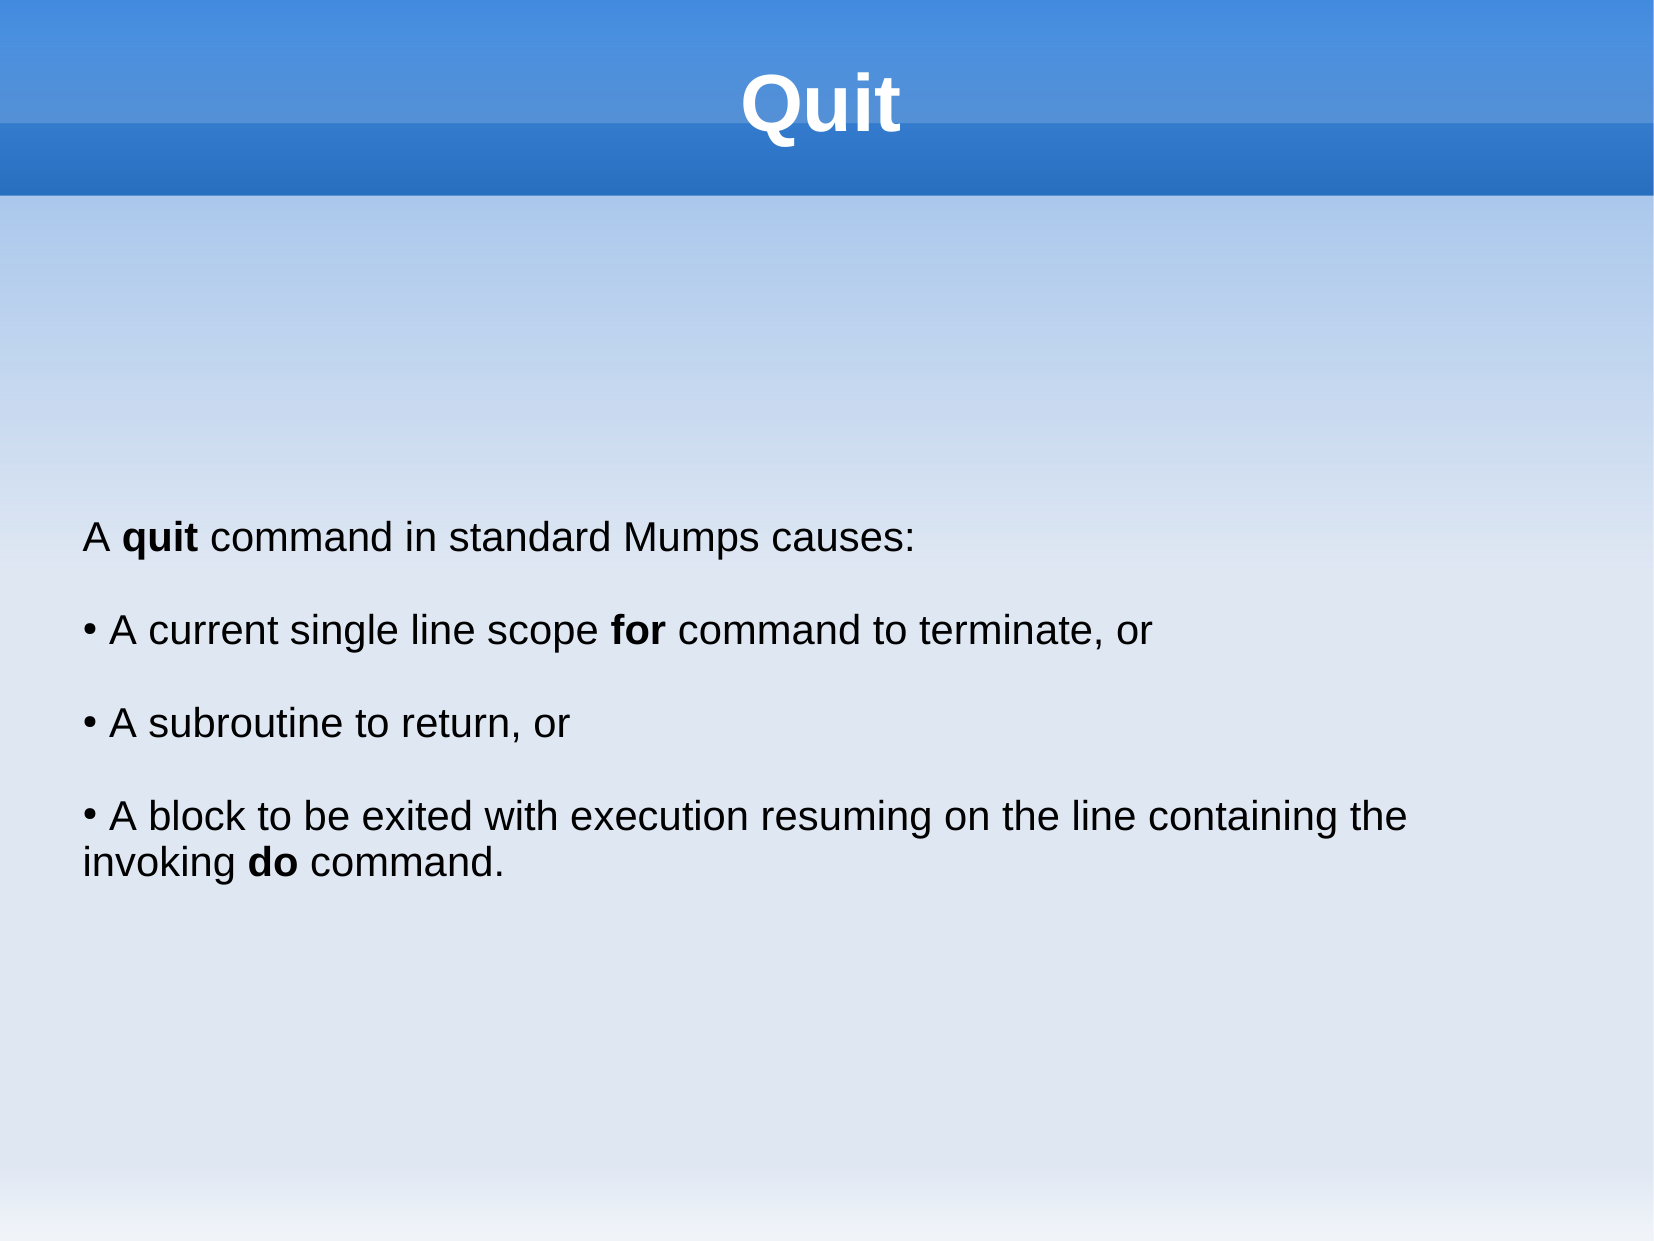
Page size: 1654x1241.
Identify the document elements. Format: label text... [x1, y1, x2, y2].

subtitle A quit command in standard Mumps causes: A current single line scope for command to terminate, or A subroutine to return, or A block to be exited with execution resuming on the line containing the invoking do command. [82, 290, 1571, 1109]
title Quit [76, 0, 1565, 208]
picture [0, 0, 1654, 1241]
